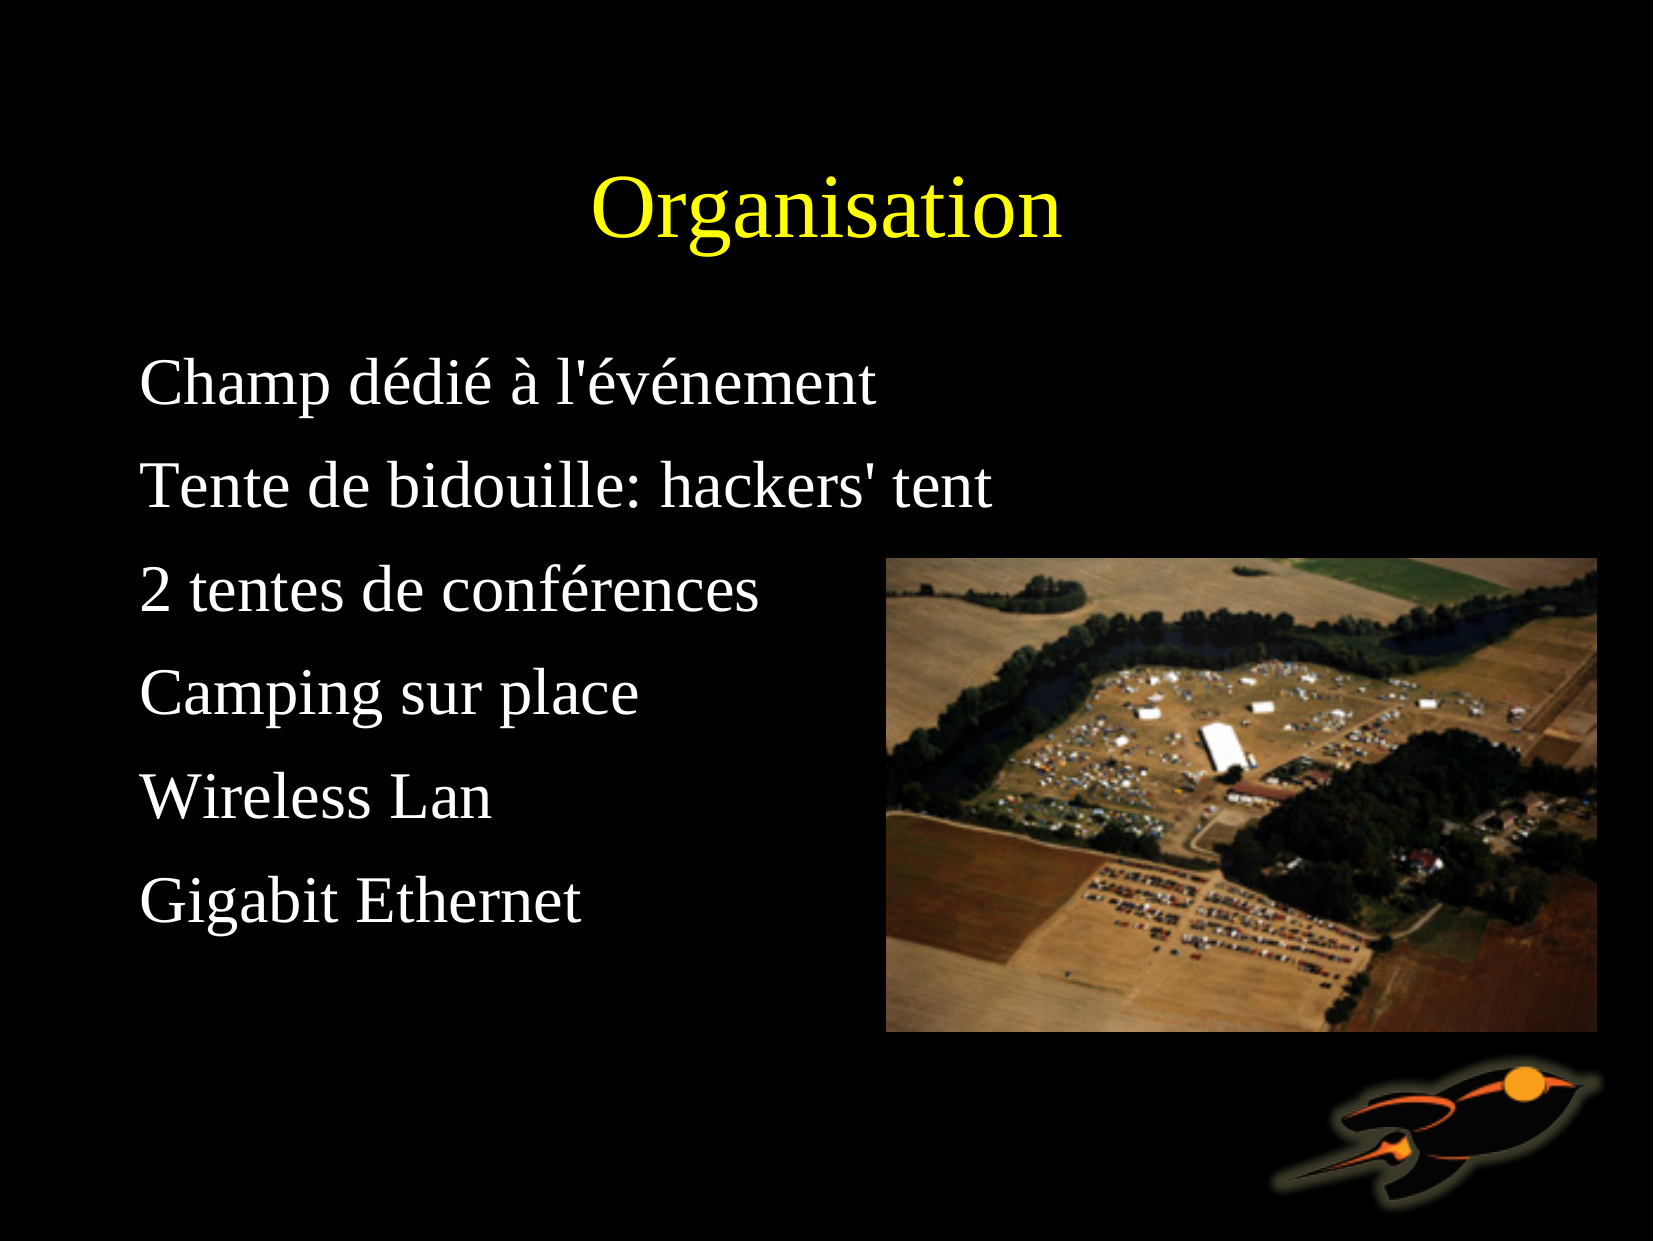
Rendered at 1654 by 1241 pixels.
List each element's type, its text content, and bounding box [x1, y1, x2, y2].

list Champ dédié à l'événement Tente de bidouille: hackers' tent 2 tentes de conférences Camping sur place Wireless Lan Gigabit Ethernet [121, 344, 1533, 1127]
title Organisation [121, 102, 1533, 311]
picture [886, 558, 1653, 1241]
